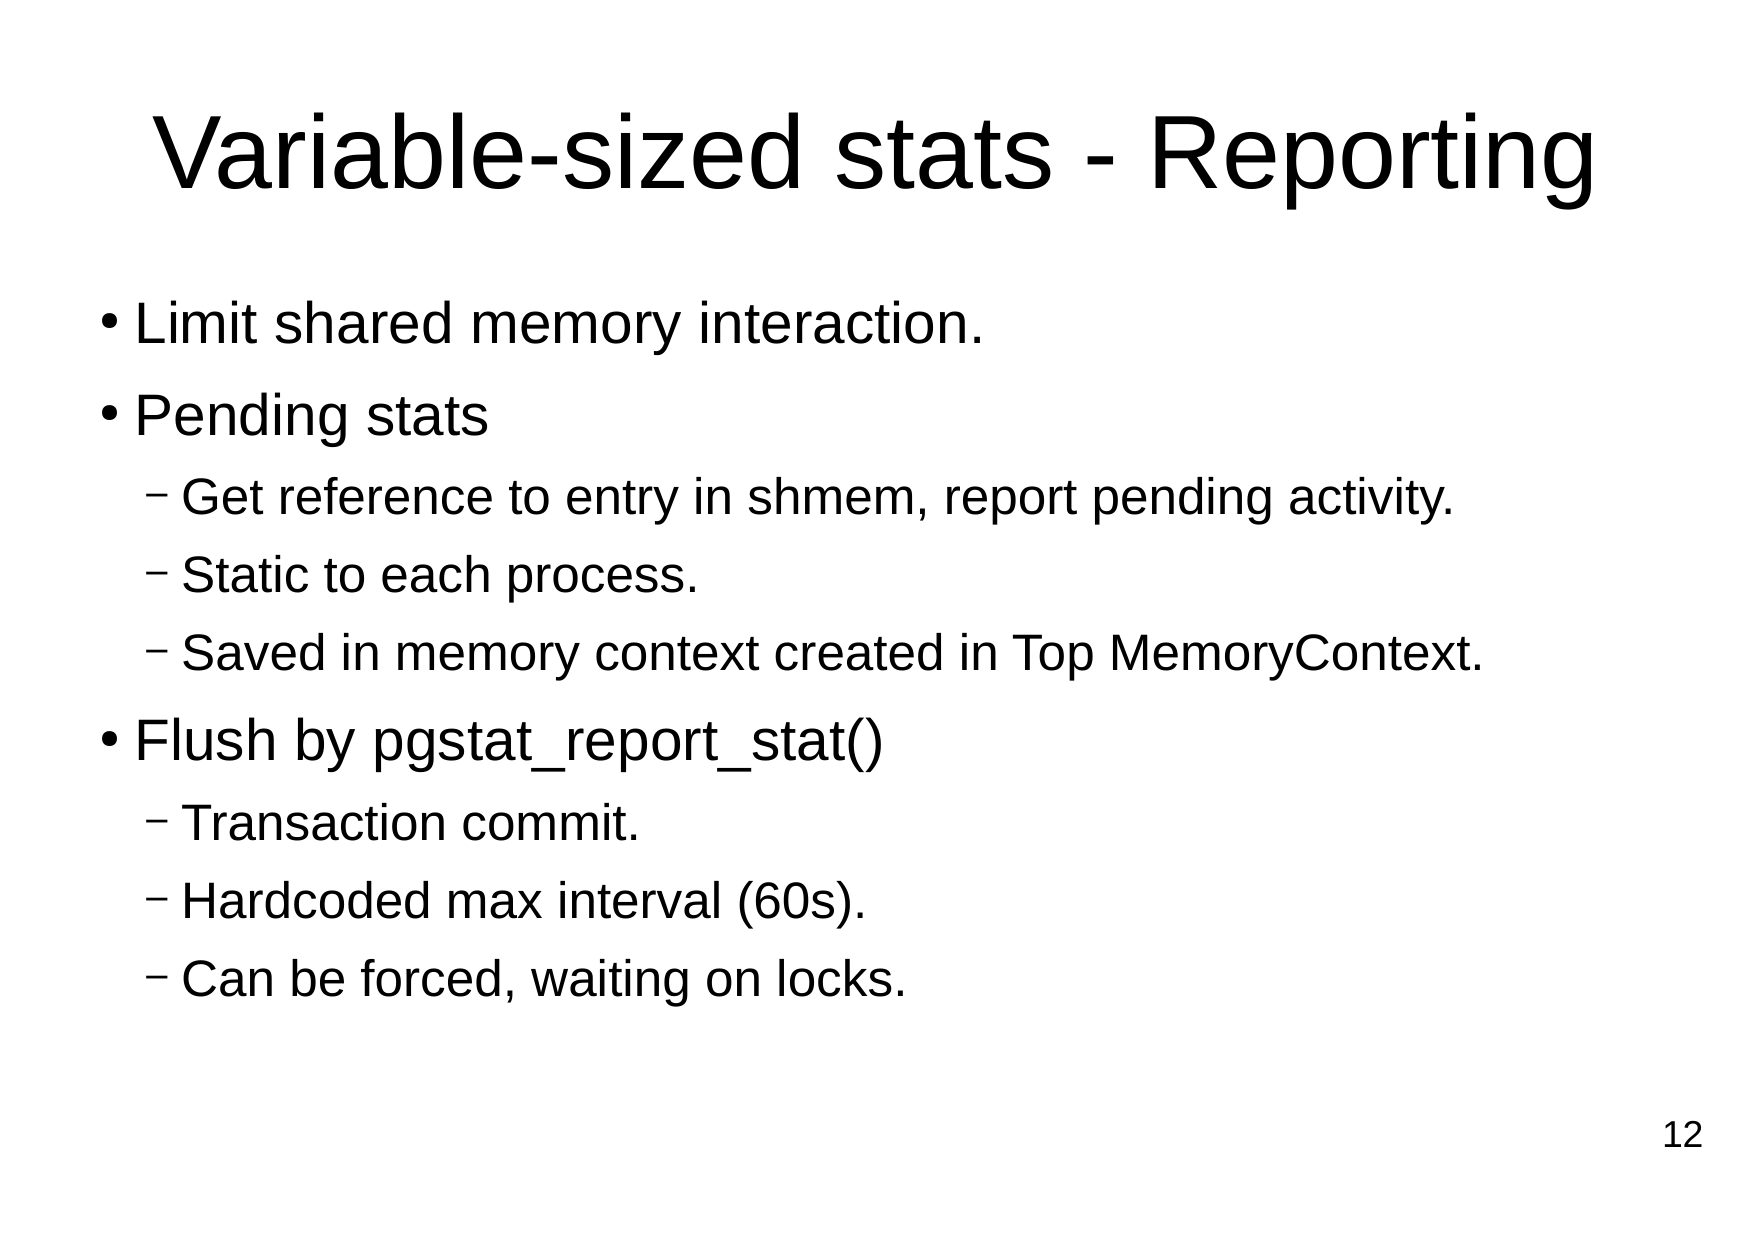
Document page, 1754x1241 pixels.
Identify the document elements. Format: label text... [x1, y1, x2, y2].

list Limit shared memory interaction. Pending stats Get reference to entry in shmem, report pending activity. Static to each process. Saved in memory context created in Top MemoryContext. Flush by pgstat_report_stat() Transaction commit. Hardcoded max interval (60s). Can be forced, waiting on locks. [87, 290, 1667, 1010]
title Variable-sized stats - Reporting [87, 49, 1667, 257]
text_box <number> [1447, 1106, 1719, 1201]
